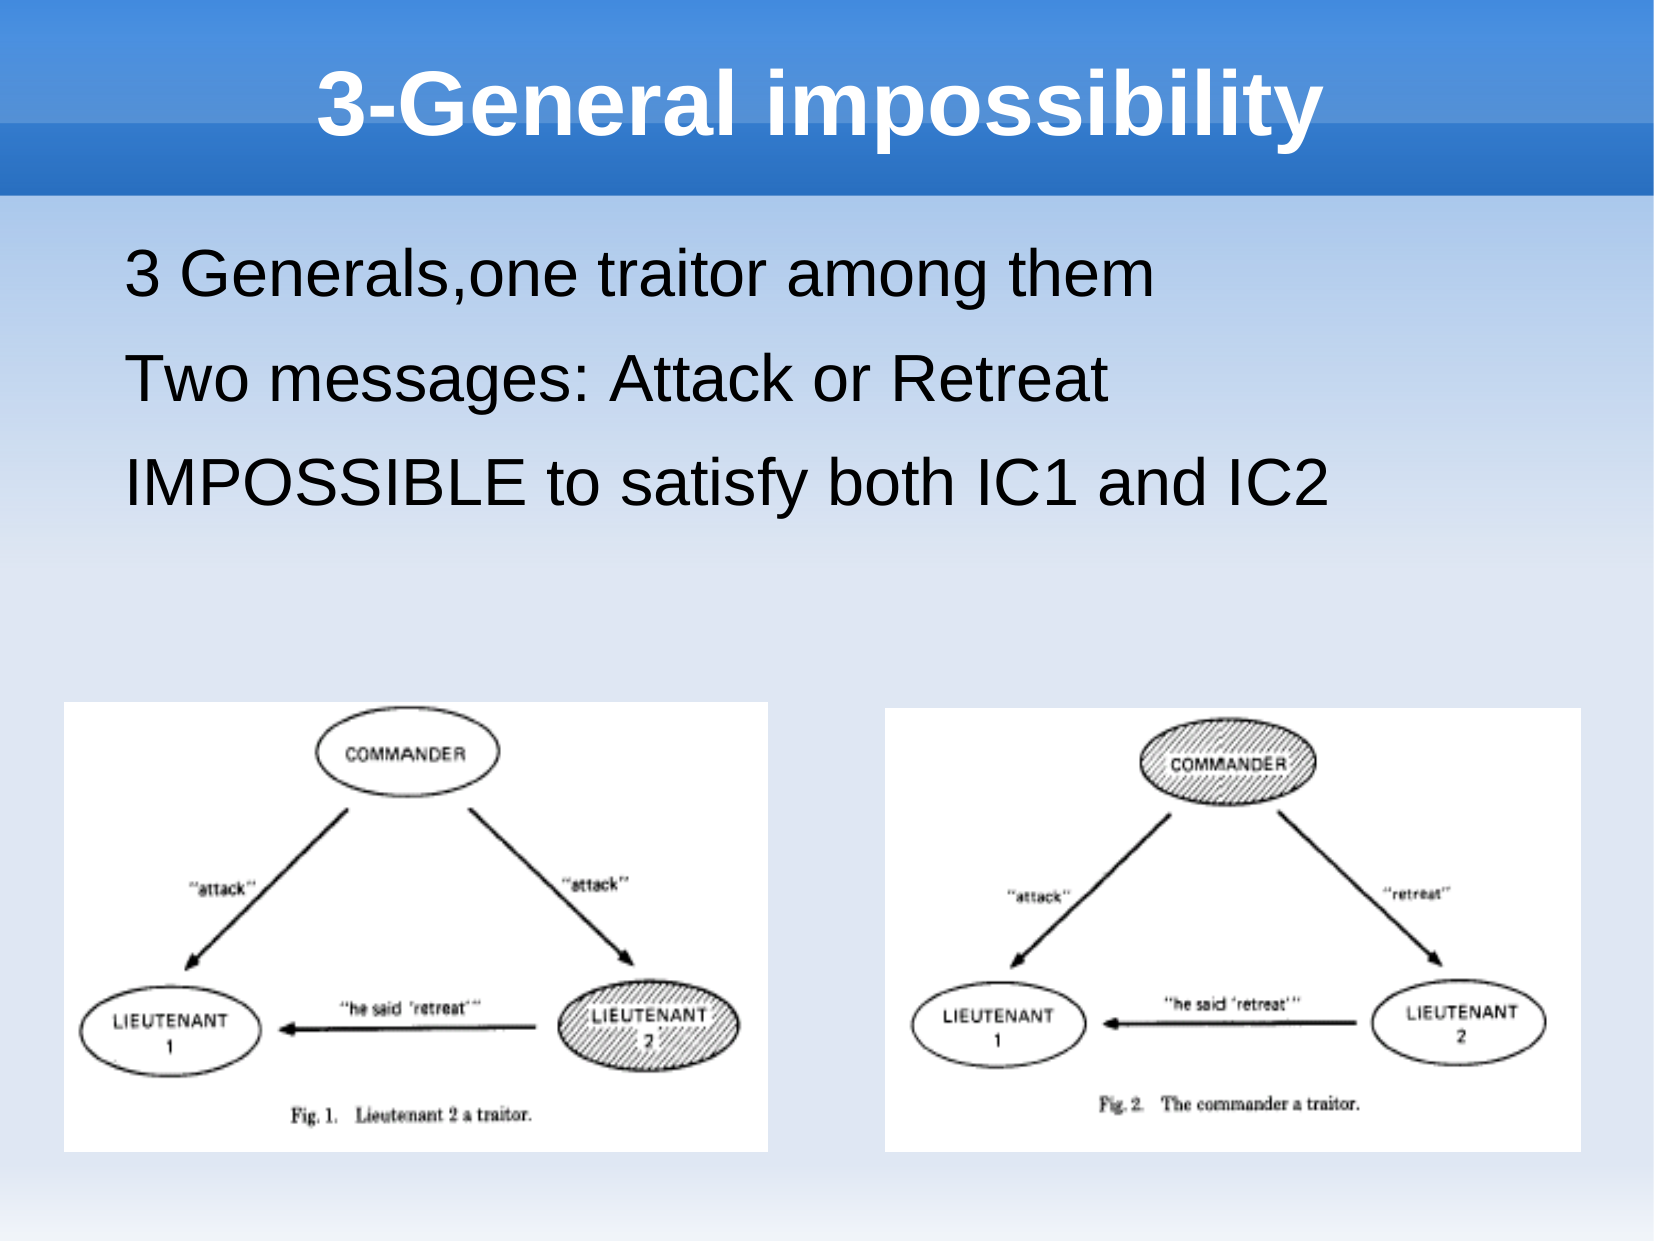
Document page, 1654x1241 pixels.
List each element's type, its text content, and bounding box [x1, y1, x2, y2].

title 3-General impossibility [76, 7, 1565, 200]
list 3 Generals,one traitor among them Two messages: Attack or Retreat IMPOSSIBLE to satisfy both IC1 and IC2 [106, 236, 1595, 650]
picture [0, 0, 1654, 1241]
